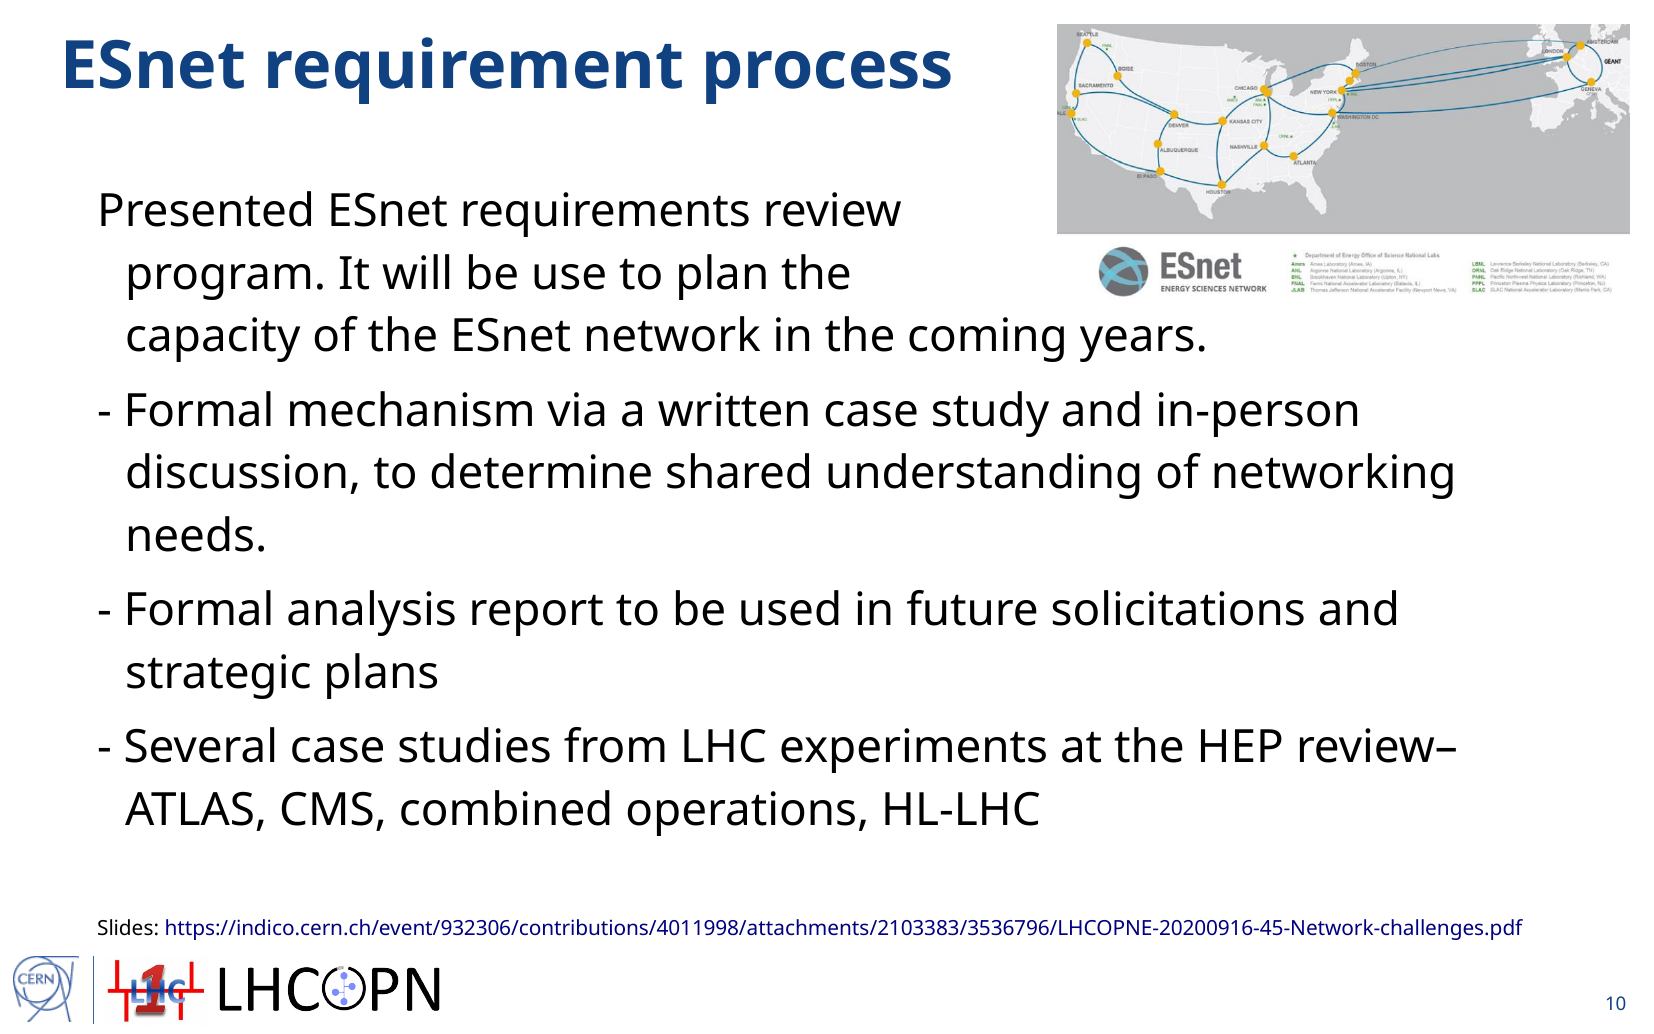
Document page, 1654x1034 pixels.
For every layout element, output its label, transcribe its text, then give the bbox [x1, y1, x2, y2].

text_box Presented ESnet requirements review program. It will be use to plan the capacity of the ESnet network in the coming years. - Formal mechanism via a written case study and in-person discussion, to determine shared understanding of networking needs. - Formal analysis report to be used in future solicitations and strategic plans - Several case studies from LHC experiments at the HEP review–ATLAS, CMS, combined operations, HL-LHC Slides: https://indico.cern.ch/event/932306/contributions/4011998/attachments/2103383/3536796/LHCOPNE-20200916-45-Network-challenges.pdf [82, 170, 1578, 1034]
picture [13, 956, 79, 1032]
picture [1057, 24, 1630, 300]
title ESnet requirement process [60, 0, 1528, 138]
